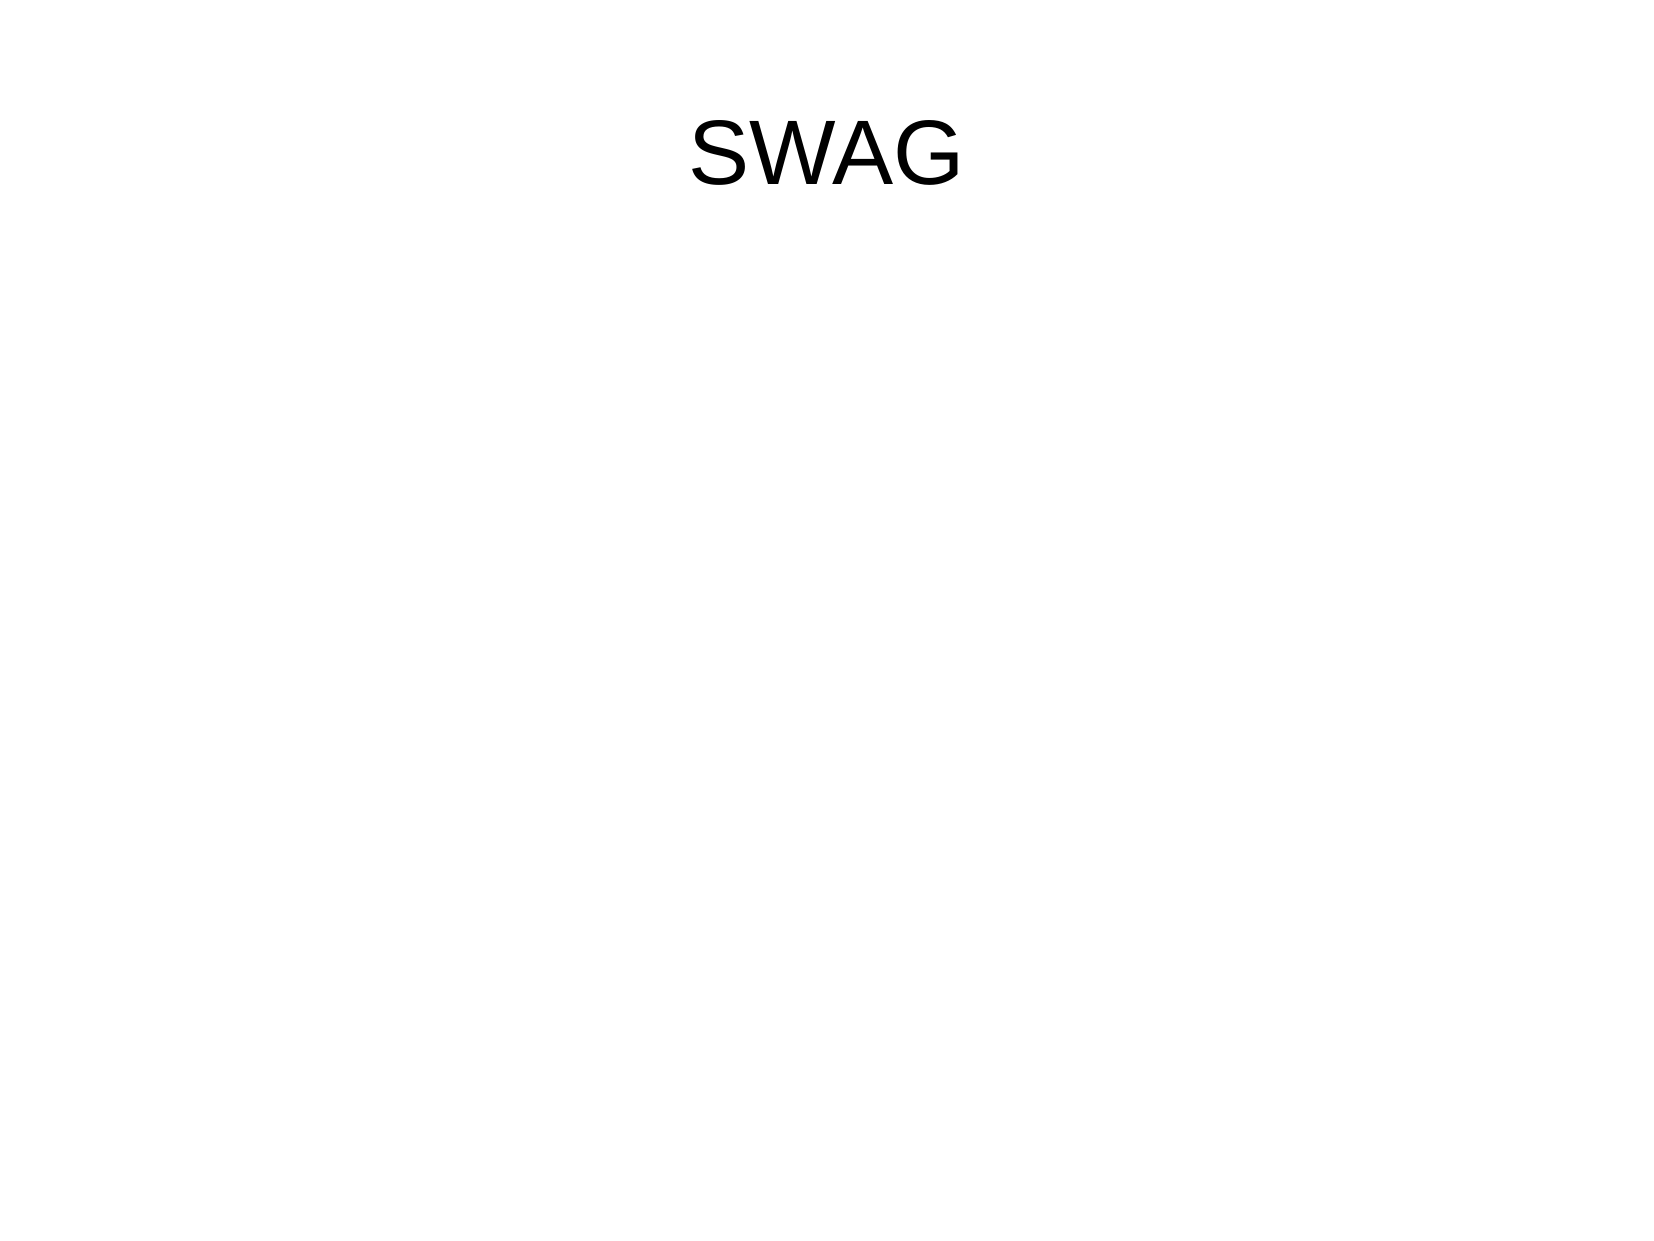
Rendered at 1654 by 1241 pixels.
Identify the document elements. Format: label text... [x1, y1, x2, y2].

title SWAG [82, 49, 1571, 257]
